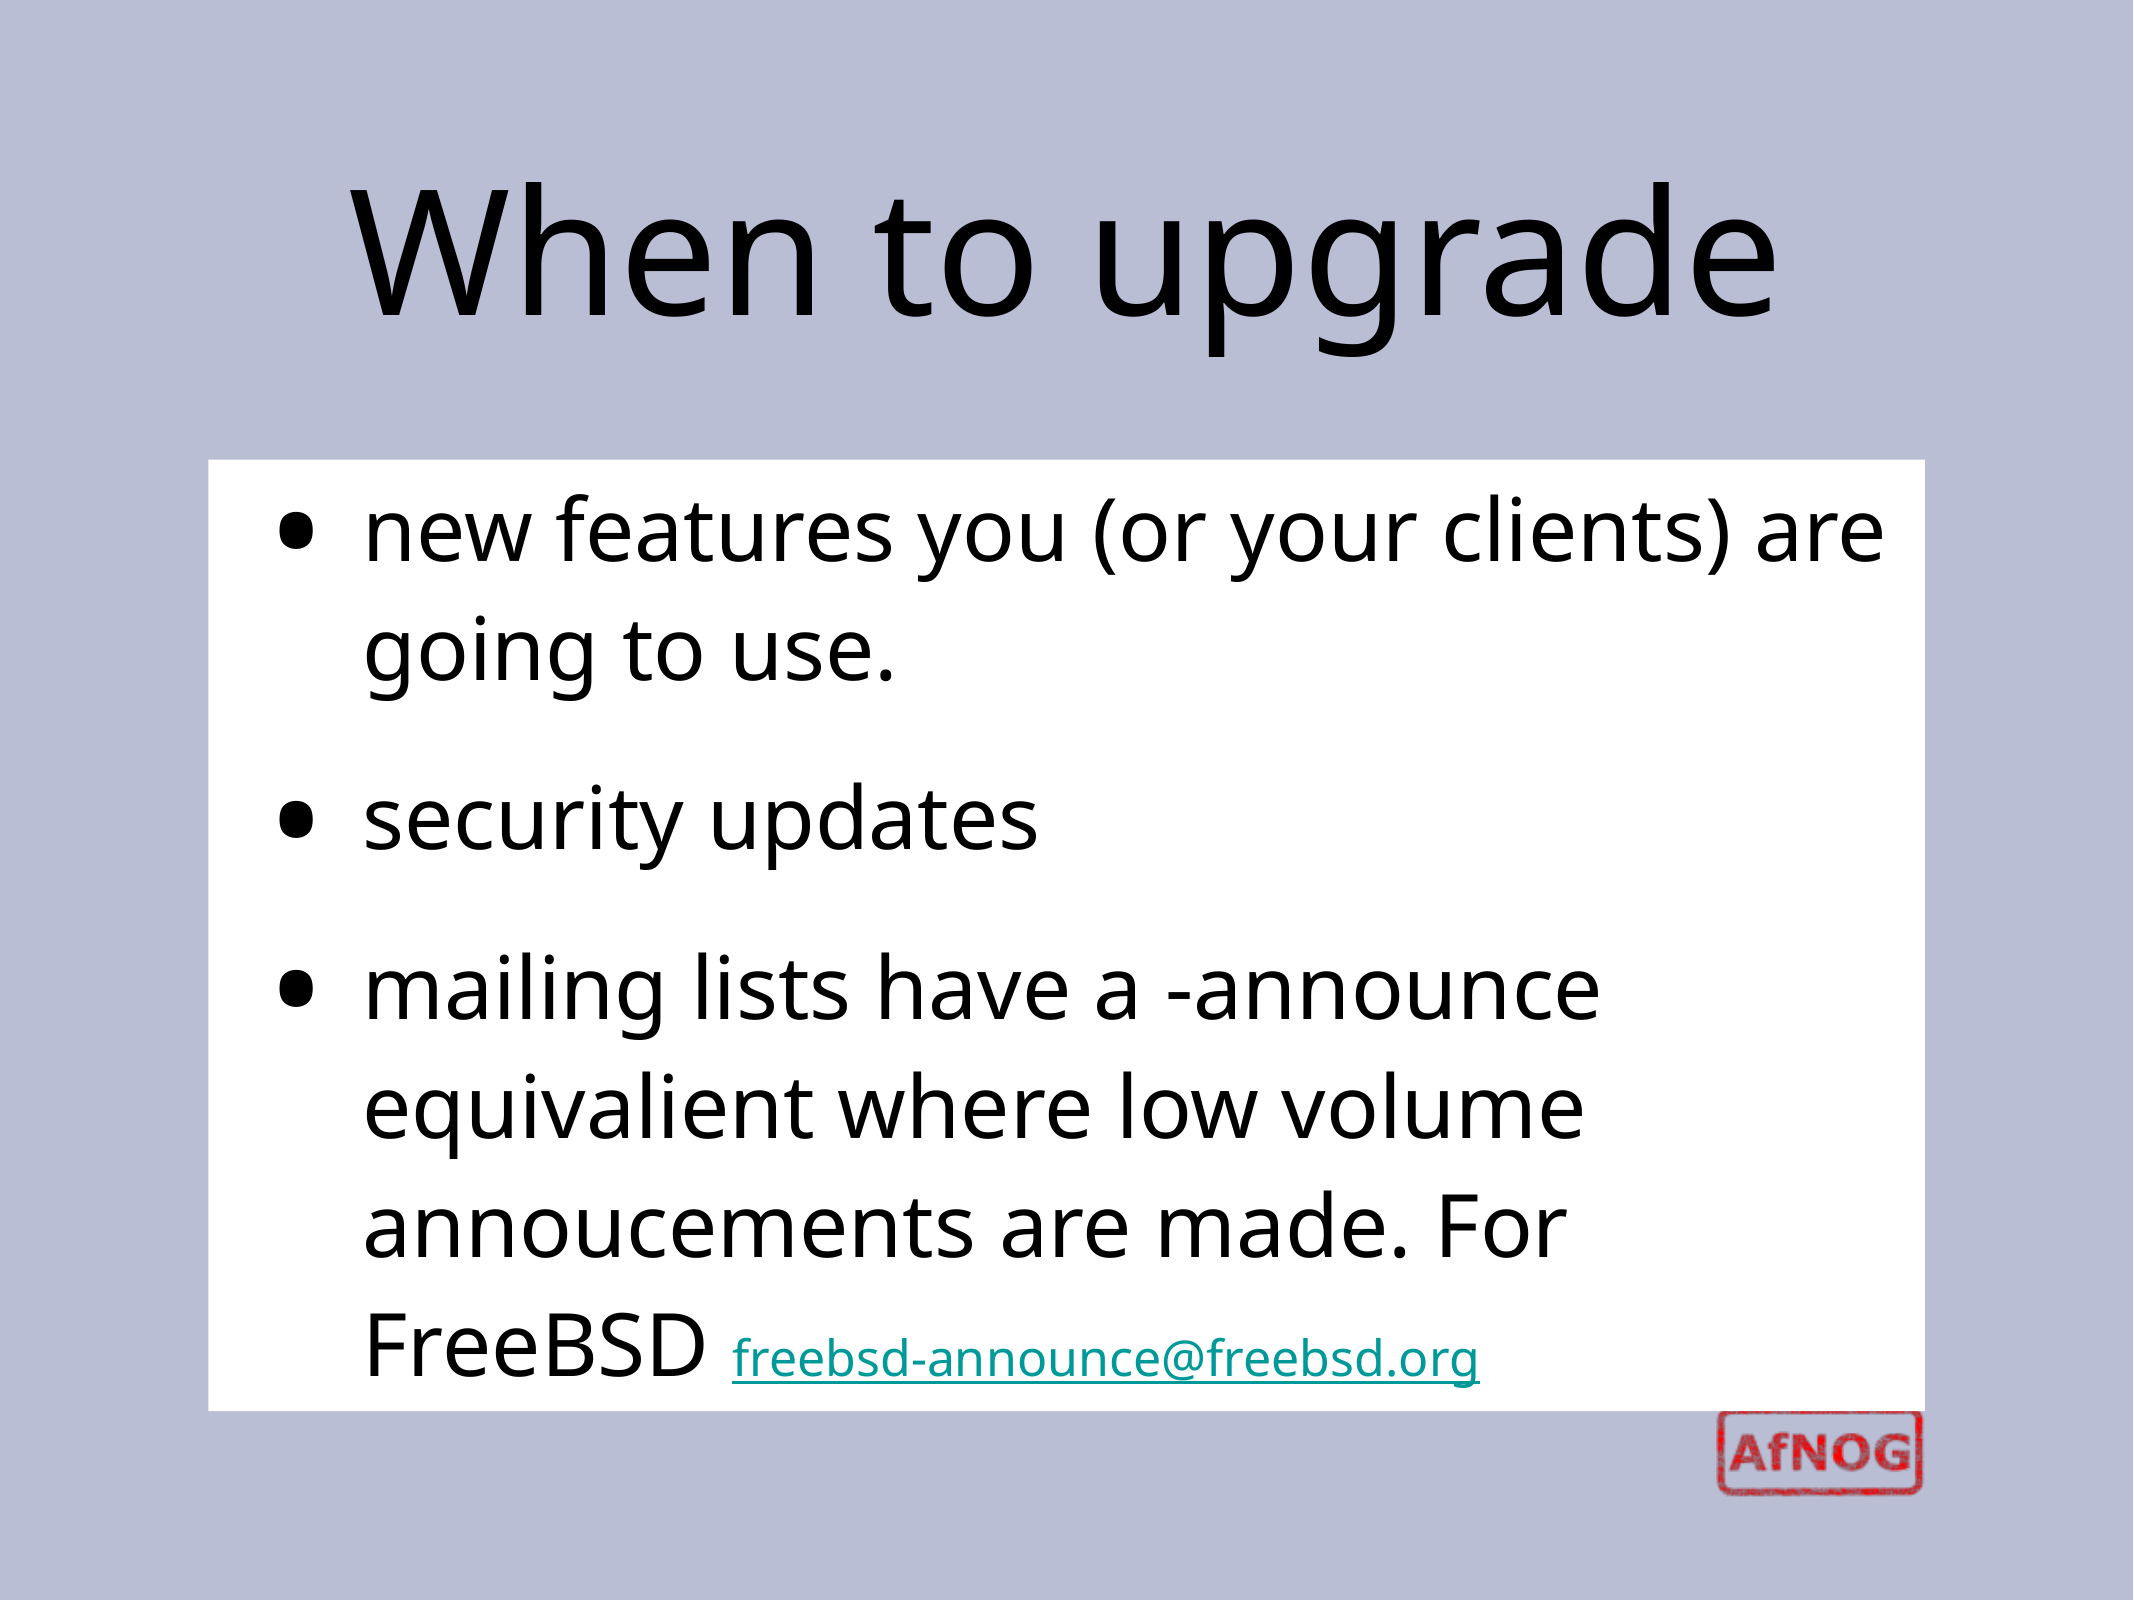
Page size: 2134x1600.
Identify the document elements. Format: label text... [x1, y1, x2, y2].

picture [1715, 1404, 1926, 1500]
list new features you (or your clients) are going to use. security updates mailing lists have a -announce equivalient where low volume annoucements are made. For FreeBSD freebsd-announce@freebsd.org [208, 466, 1925, 1405]
title When to upgrade [208, 29, 1925, 459]
